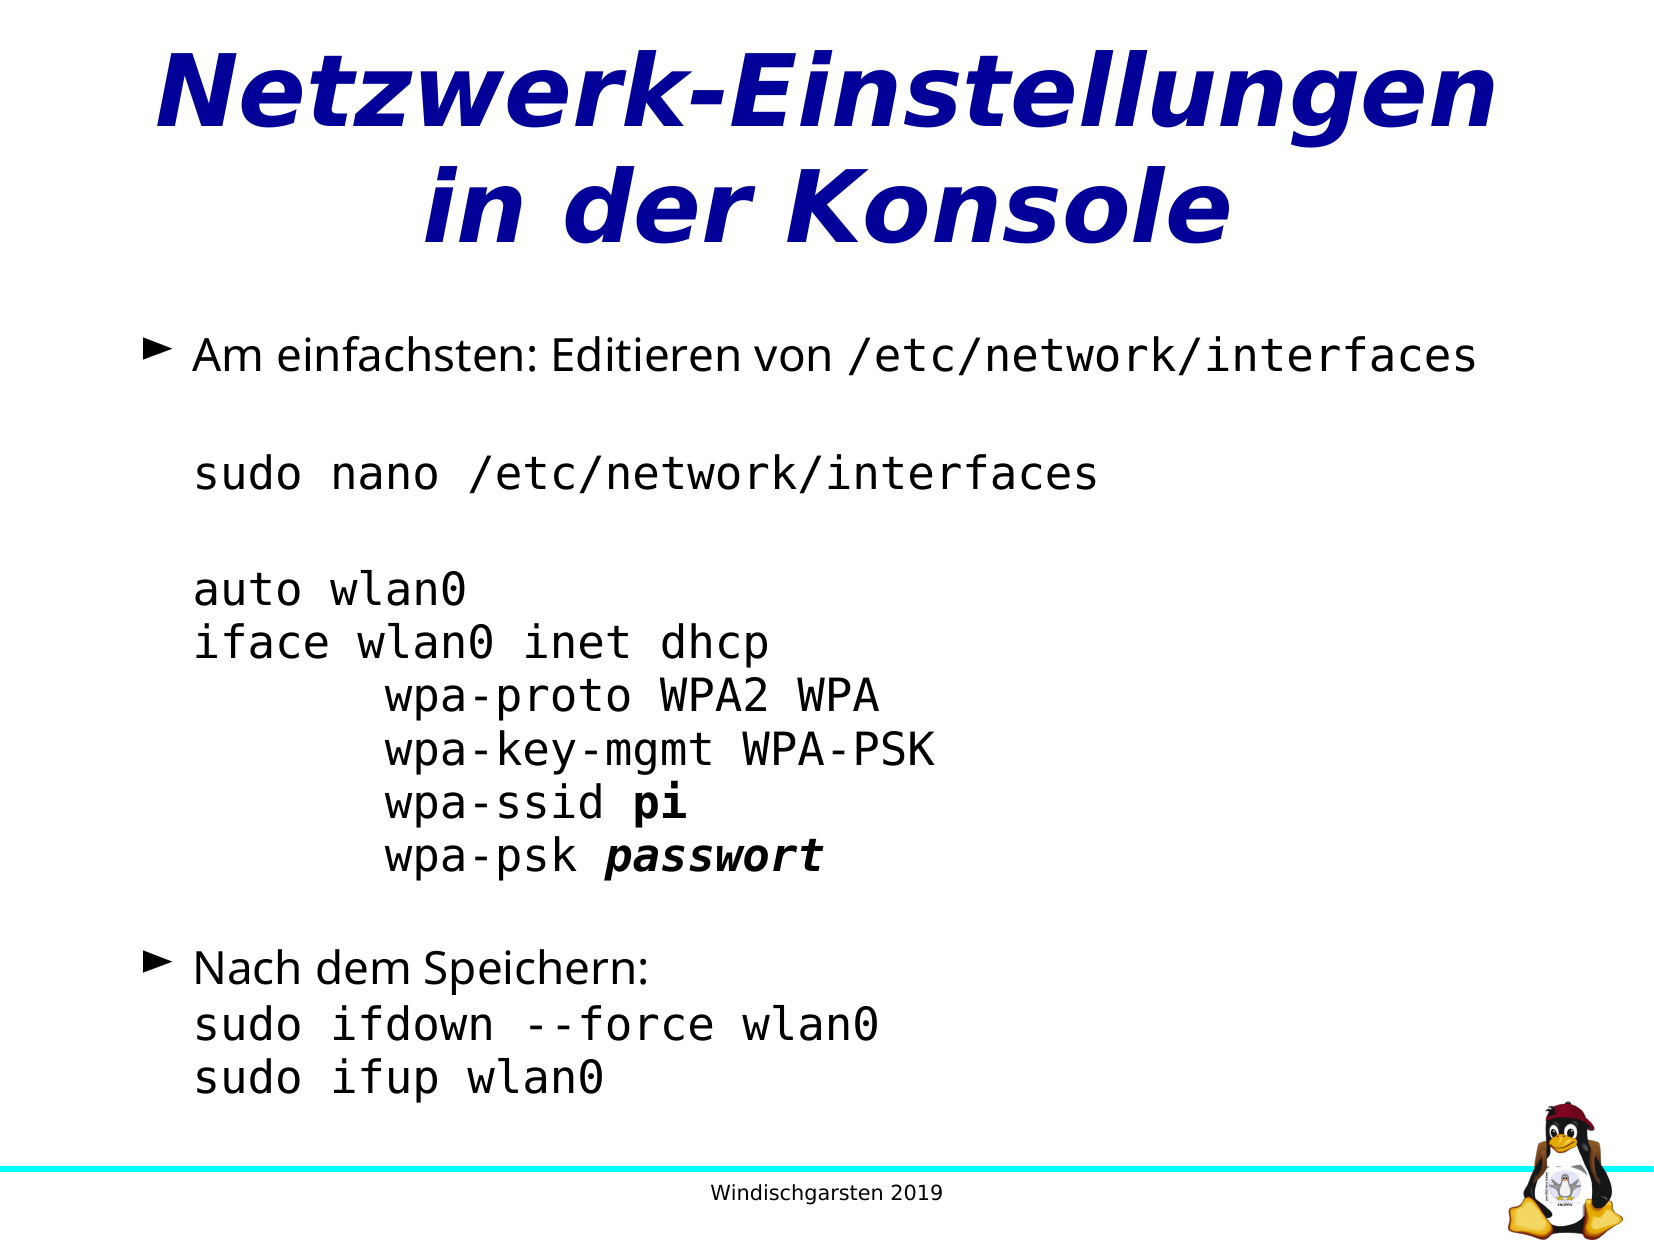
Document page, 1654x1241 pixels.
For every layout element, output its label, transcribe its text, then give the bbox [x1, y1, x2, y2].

picture [1505, 1100, 1625, 1241]
list Am einfachsten: Editieren von /etc/network/interfaces sudo nano /etc/network/interfaces auto wlan0 iface wlan0 inet dhcp wpa-proto WPA2 WPA wpa-key-mgmt WPA-PSK wpa-ssid pi wpa-psk passwort Nach dem Speichern: sudo ifdown --force wlan0 sudo ifup wlan0 [121, 322, 1561, 1132]
title Netzwerk-Einstellungen in der Konsole [121, 33, 1534, 267]
